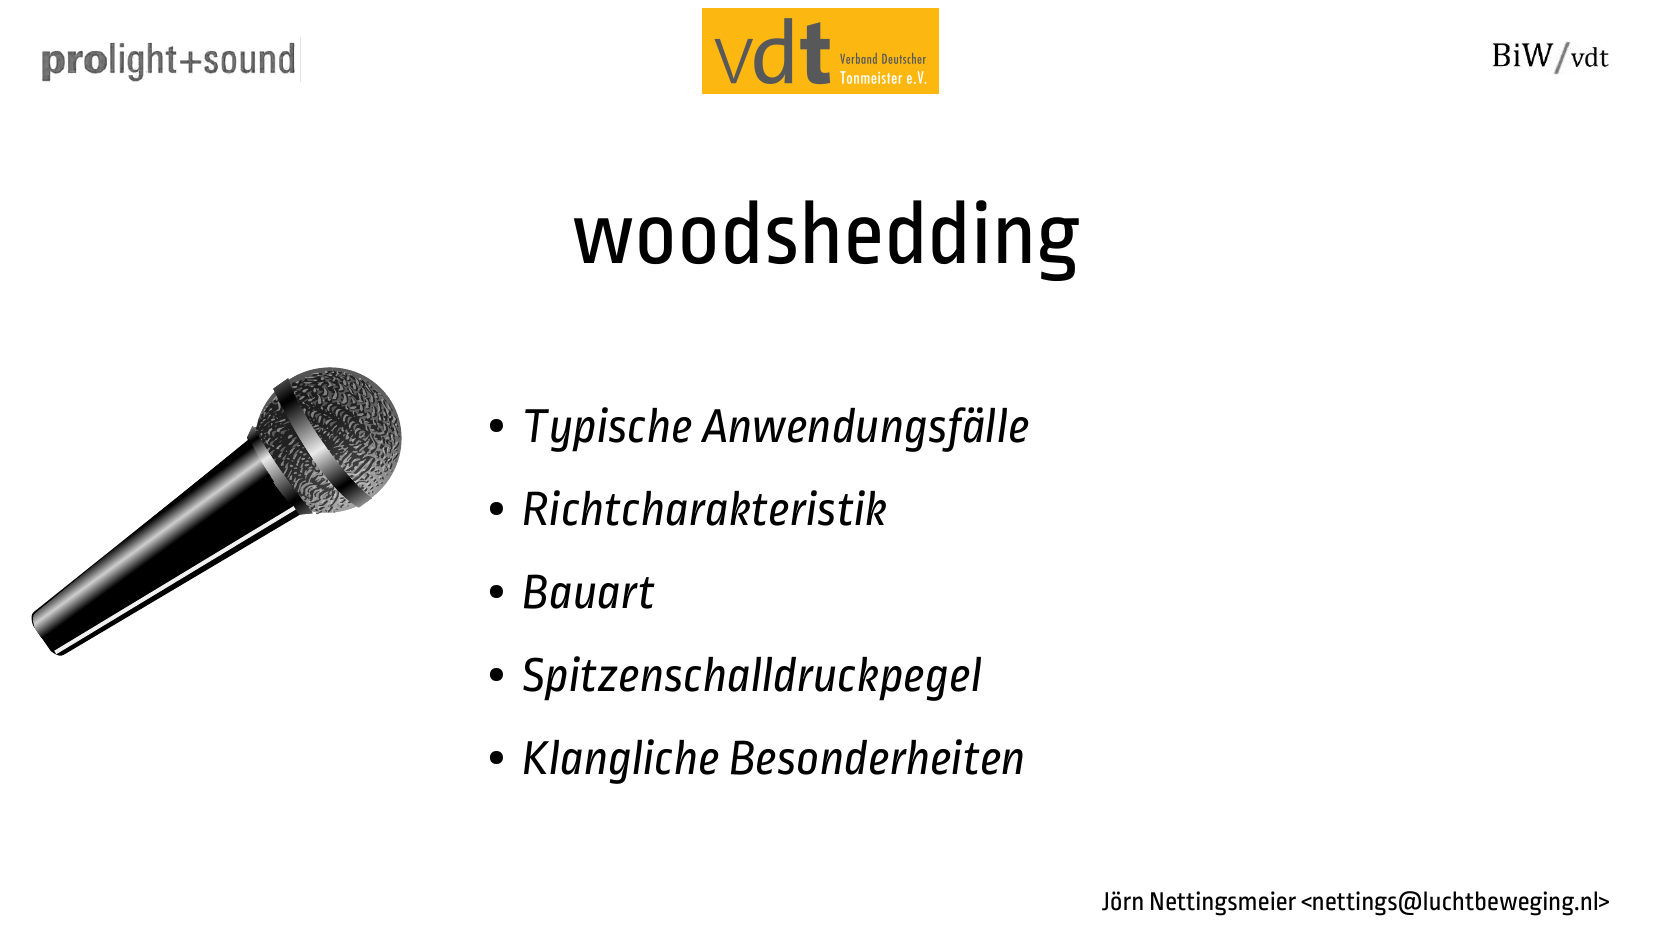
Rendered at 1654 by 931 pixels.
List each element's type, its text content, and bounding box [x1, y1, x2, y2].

picture [702, 8, 939, 94]
picture [1490, 39, 1613, 75]
title woodshedding [82, 185, 1571, 285]
picture [37, 37, 301, 82]
picture [0, 337, 431, 699]
subtitle Typische Anwendungsfälle Richtcharakteristik Bauart Spitzenschalldruckpegel Klangliche Besonderheiten [487, 323, 1571, 864]
